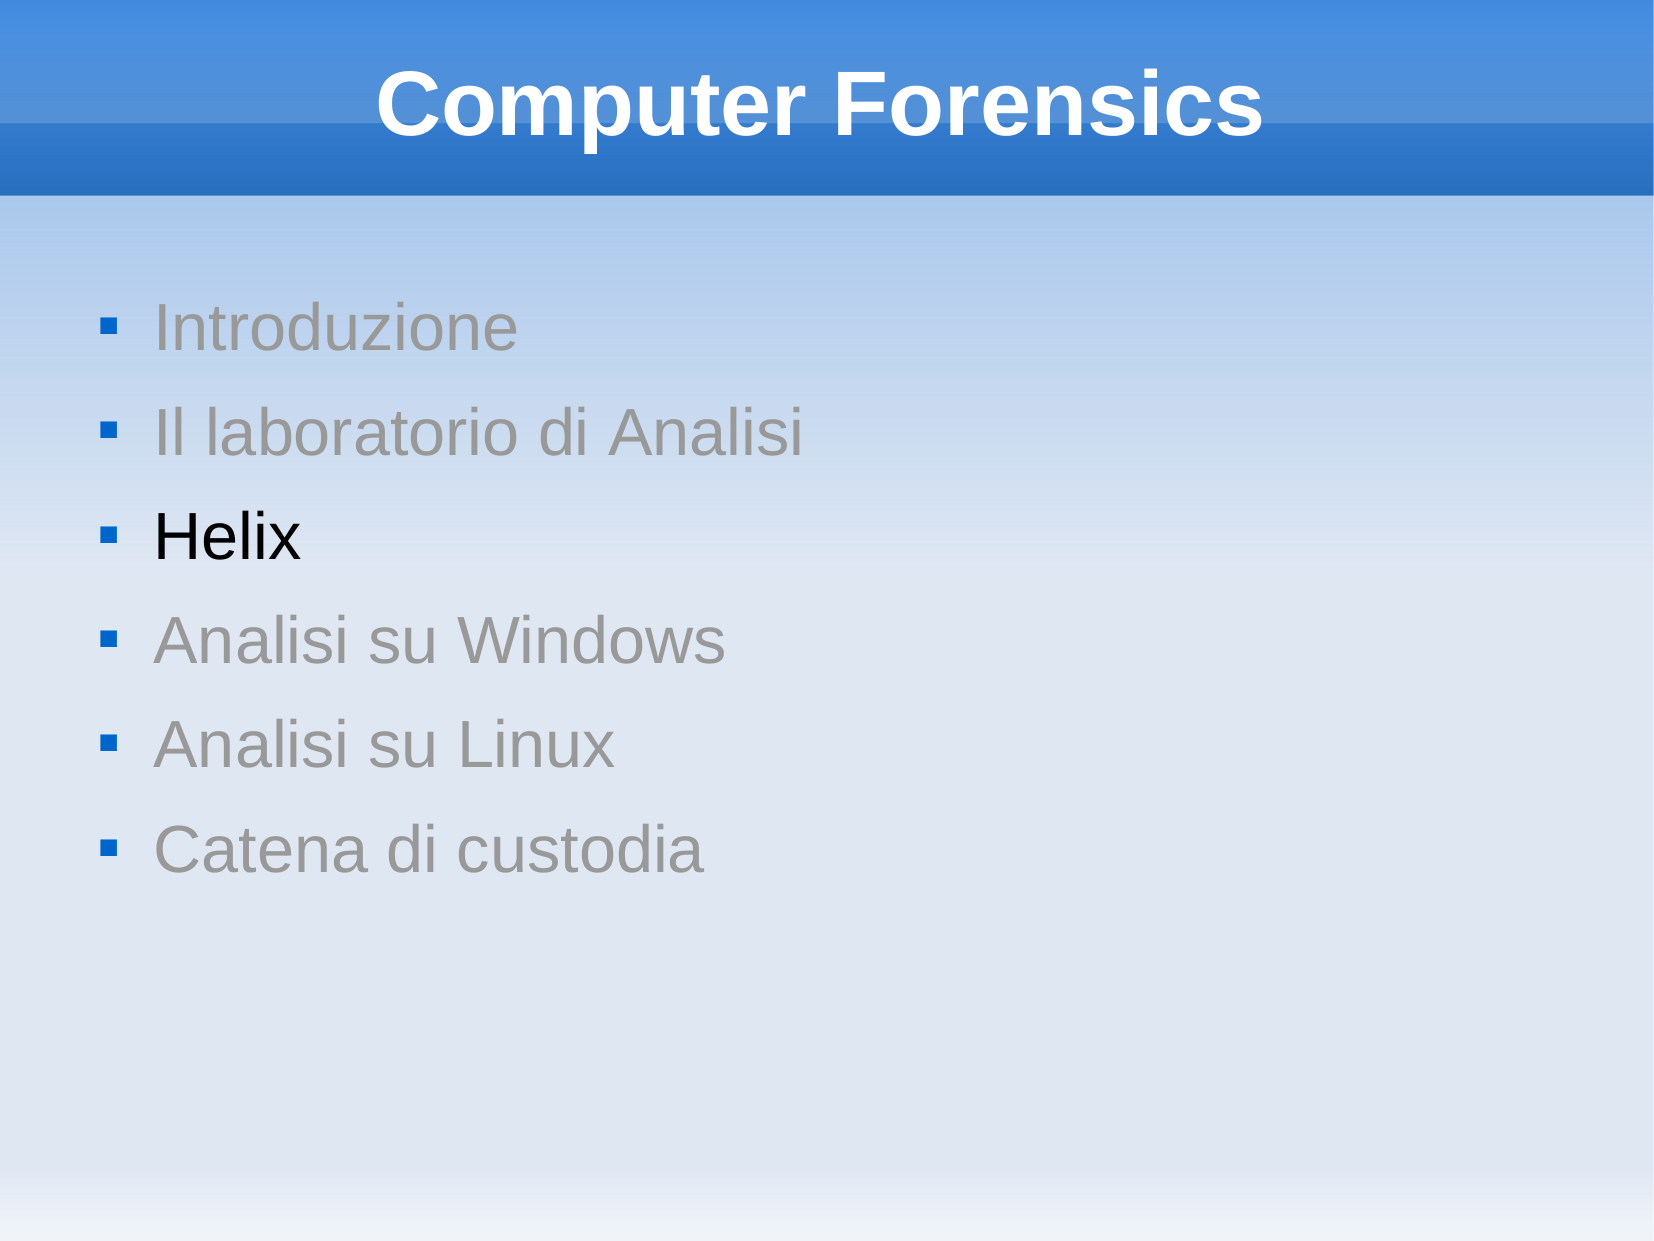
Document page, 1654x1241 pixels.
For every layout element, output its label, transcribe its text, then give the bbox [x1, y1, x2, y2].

picture [0, 0, 1654, 1241]
title Computer Forensics [76, 7, 1565, 200]
list Introduzione Il laboratorio di Analisi Helix Analisi su Windows Analisi su Linux Catena di custodia [82, 290, 1571, 1094]
